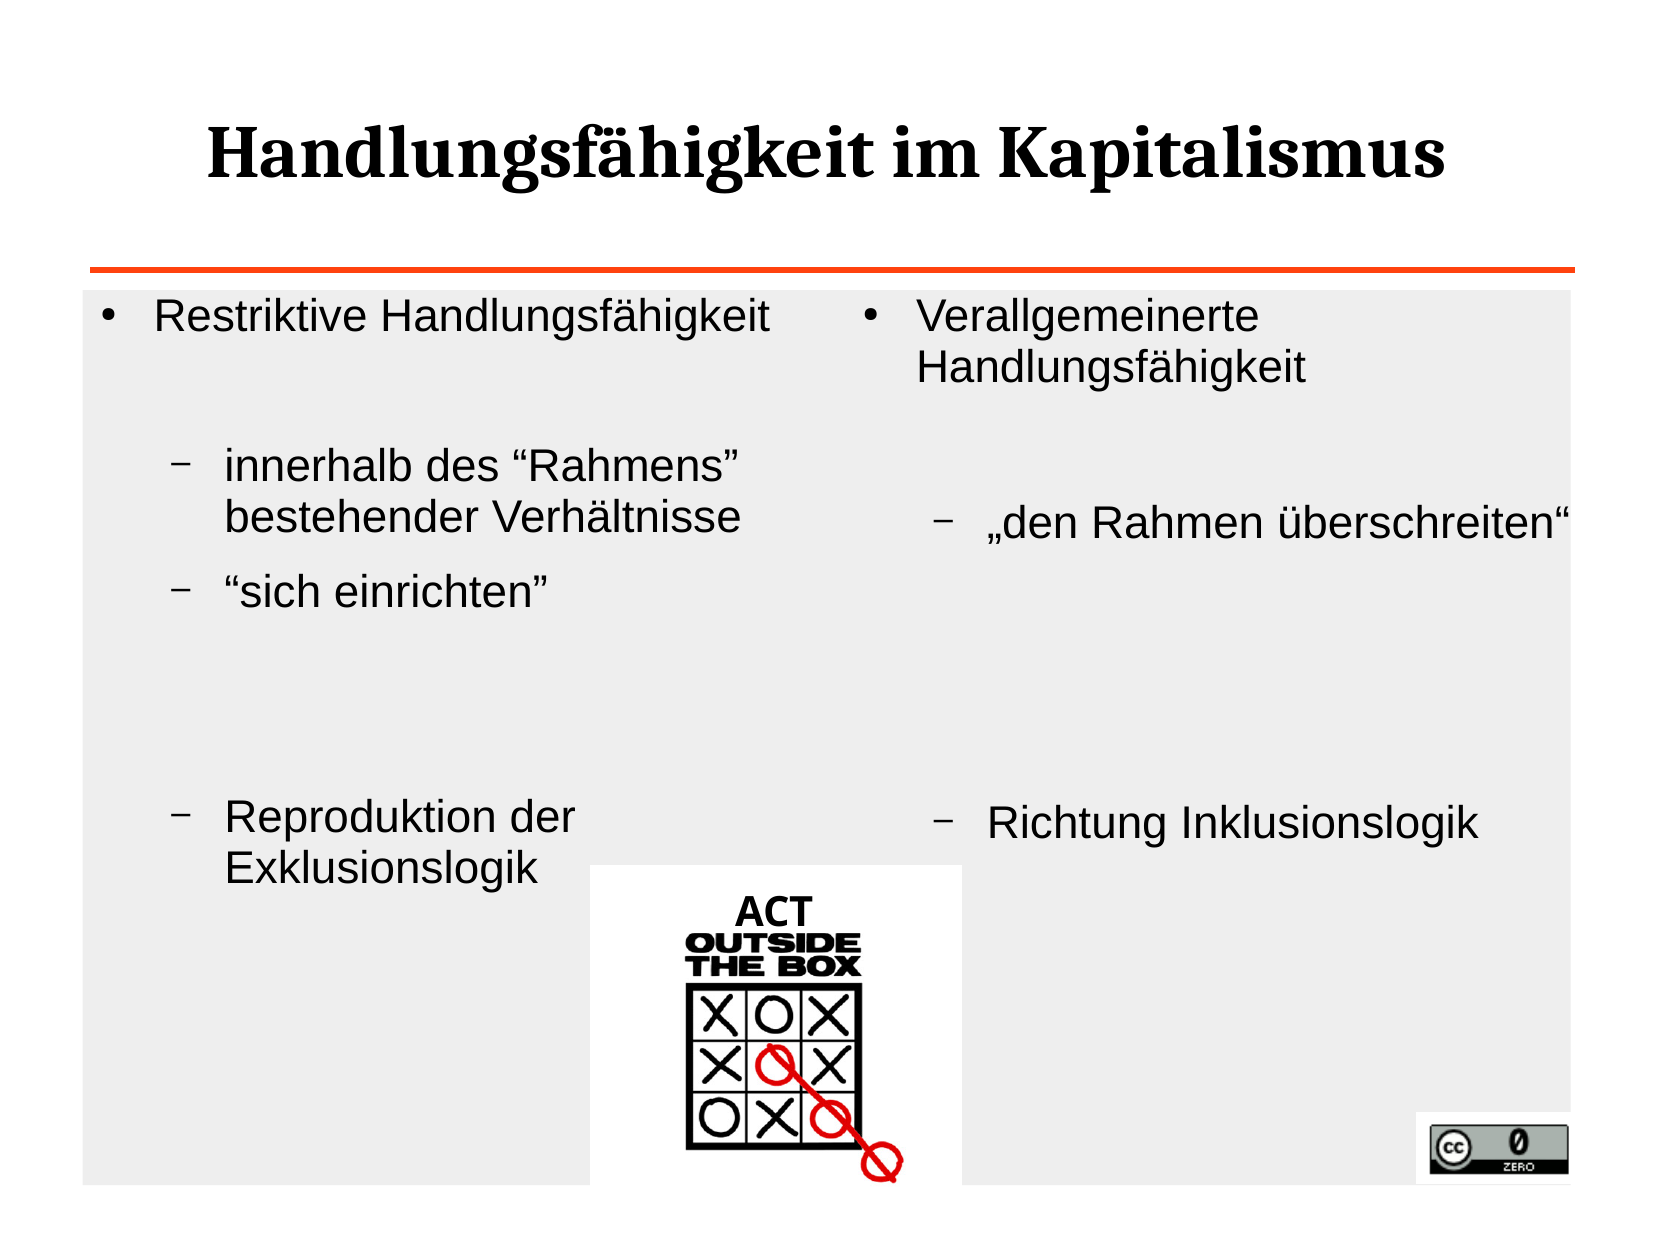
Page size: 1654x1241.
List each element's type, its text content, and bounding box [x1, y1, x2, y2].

list Restriktive Handlungsfähigkeit innerhalb des “Rahmens” bestehender Verhältnisse “sich einrichten” Reproduktion der Exklusionslogik [82, 290, 809, 1010]
title Handlungsfähigkeit im Kapitalismus [82, 49, 1571, 257]
list Verallgemeinerte Handlungsfähigkeit „den Rahmen überschreiten“ Richtung Inklusionslogik [845, 290, 1572, 1010]
picture [590, 865, 962, 1217]
picture [1416, 1112, 1580, 1184]
text_box ACT [675, 886, 875, 934]
